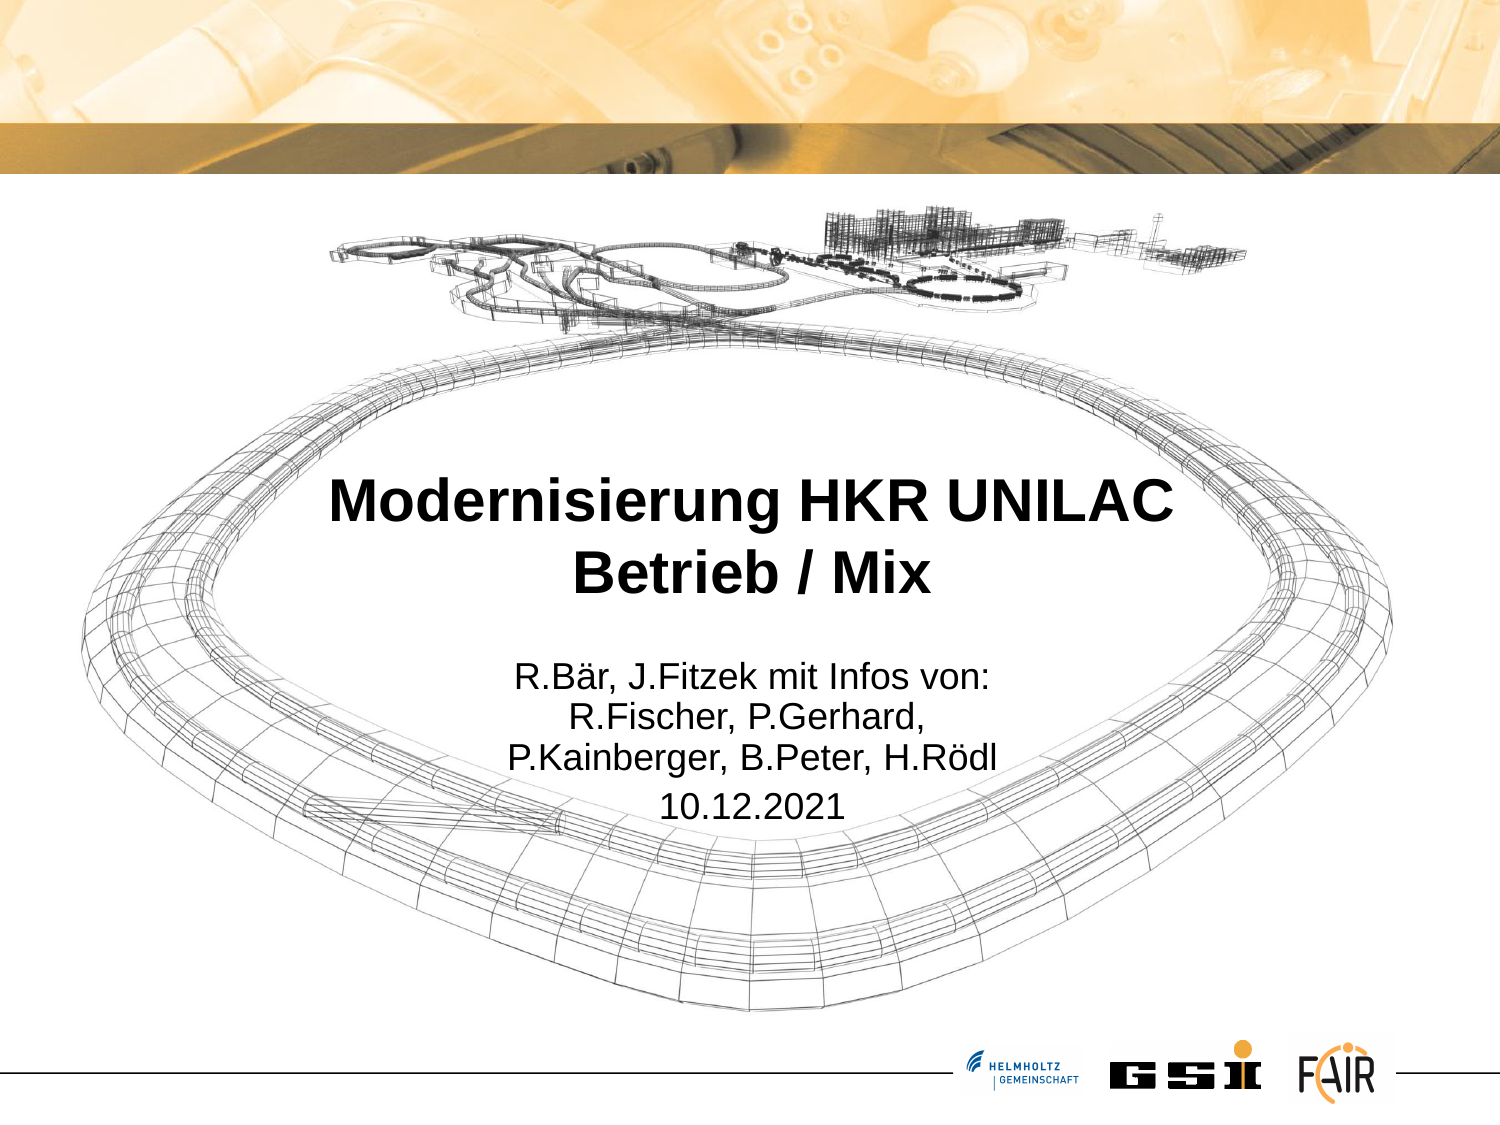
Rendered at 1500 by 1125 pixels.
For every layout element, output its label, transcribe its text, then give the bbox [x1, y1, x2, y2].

picture [1110, 1040, 1261, 1089]
picture [70, 184, 1406, 1024]
picture [0, 0, 1500, 175]
picture [1287, 1034, 1396, 1106]
picture [961, 1046, 1084, 1095]
subtitle Modernisierung HKR UNILAC Betrieb / Mix R.Bär, J.Fitzek mit Infos von: R.Fischer, P.Gerhard, P.Kainberger, B.Peter, H.Rödl 10.12.2021 [229, 453, 1276, 914]
